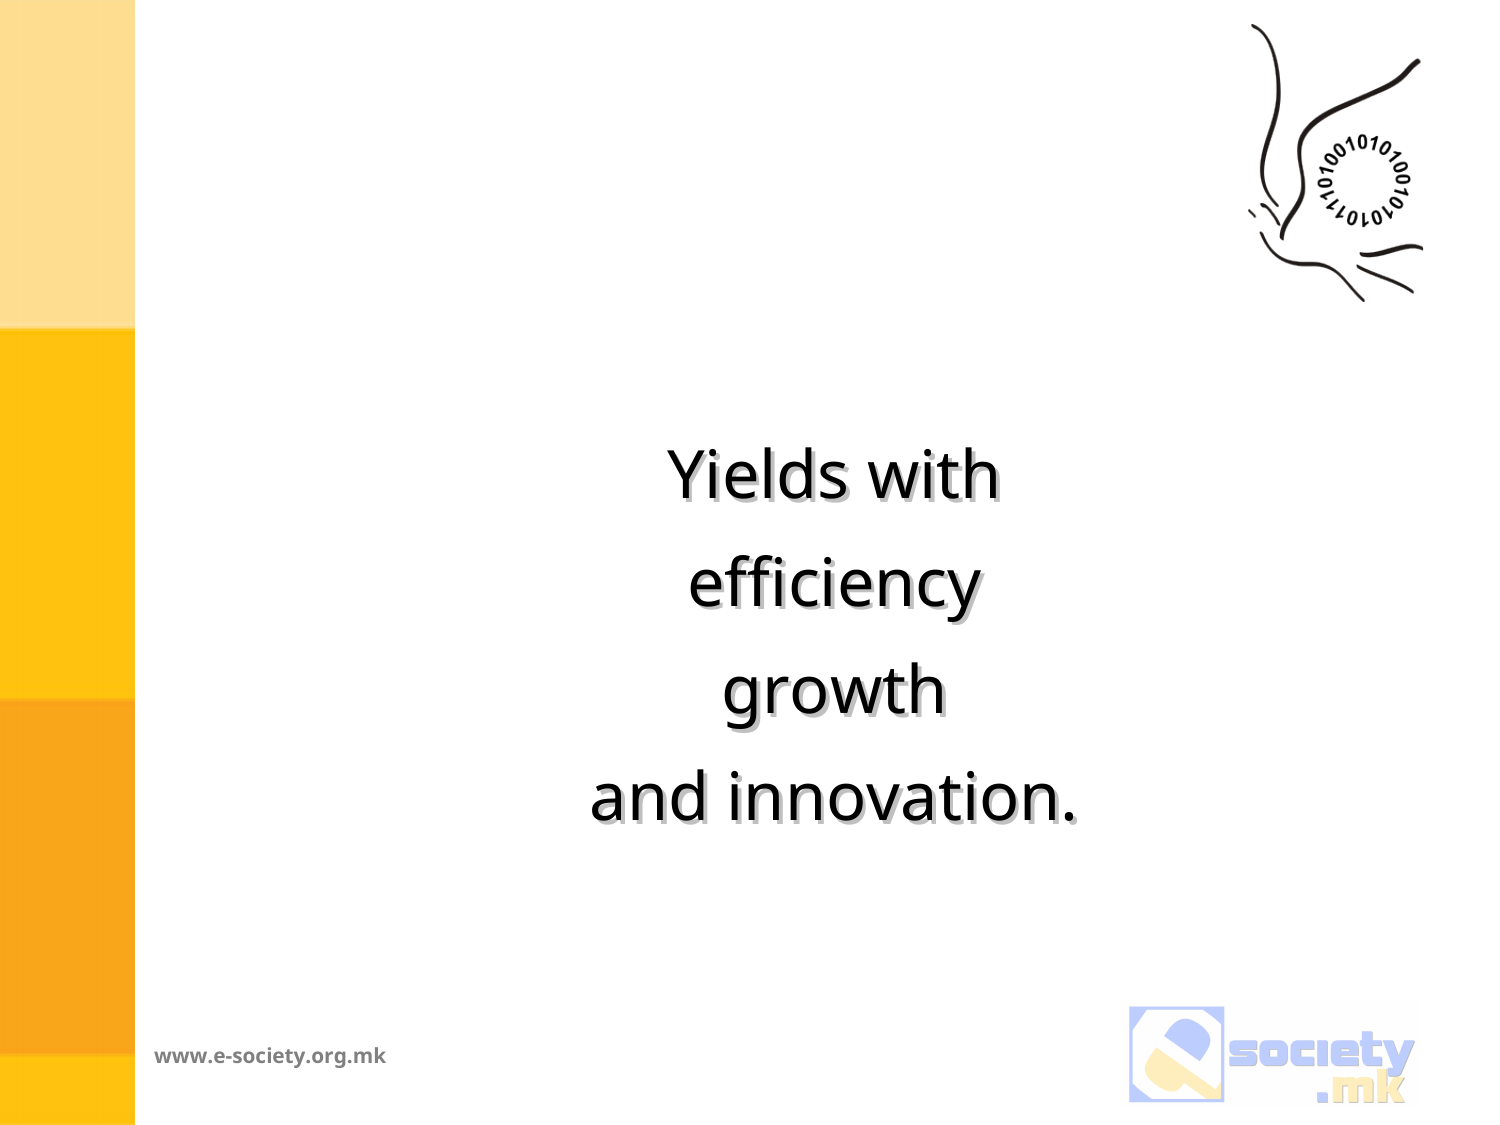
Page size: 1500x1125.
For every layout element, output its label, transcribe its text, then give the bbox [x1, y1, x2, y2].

picture [1248, 24, 1424, 262]
subtitle Yields with efficiency growth and innovation. [169, 262, 1425, 1006]
picture [0, 0, 135, 1125]
